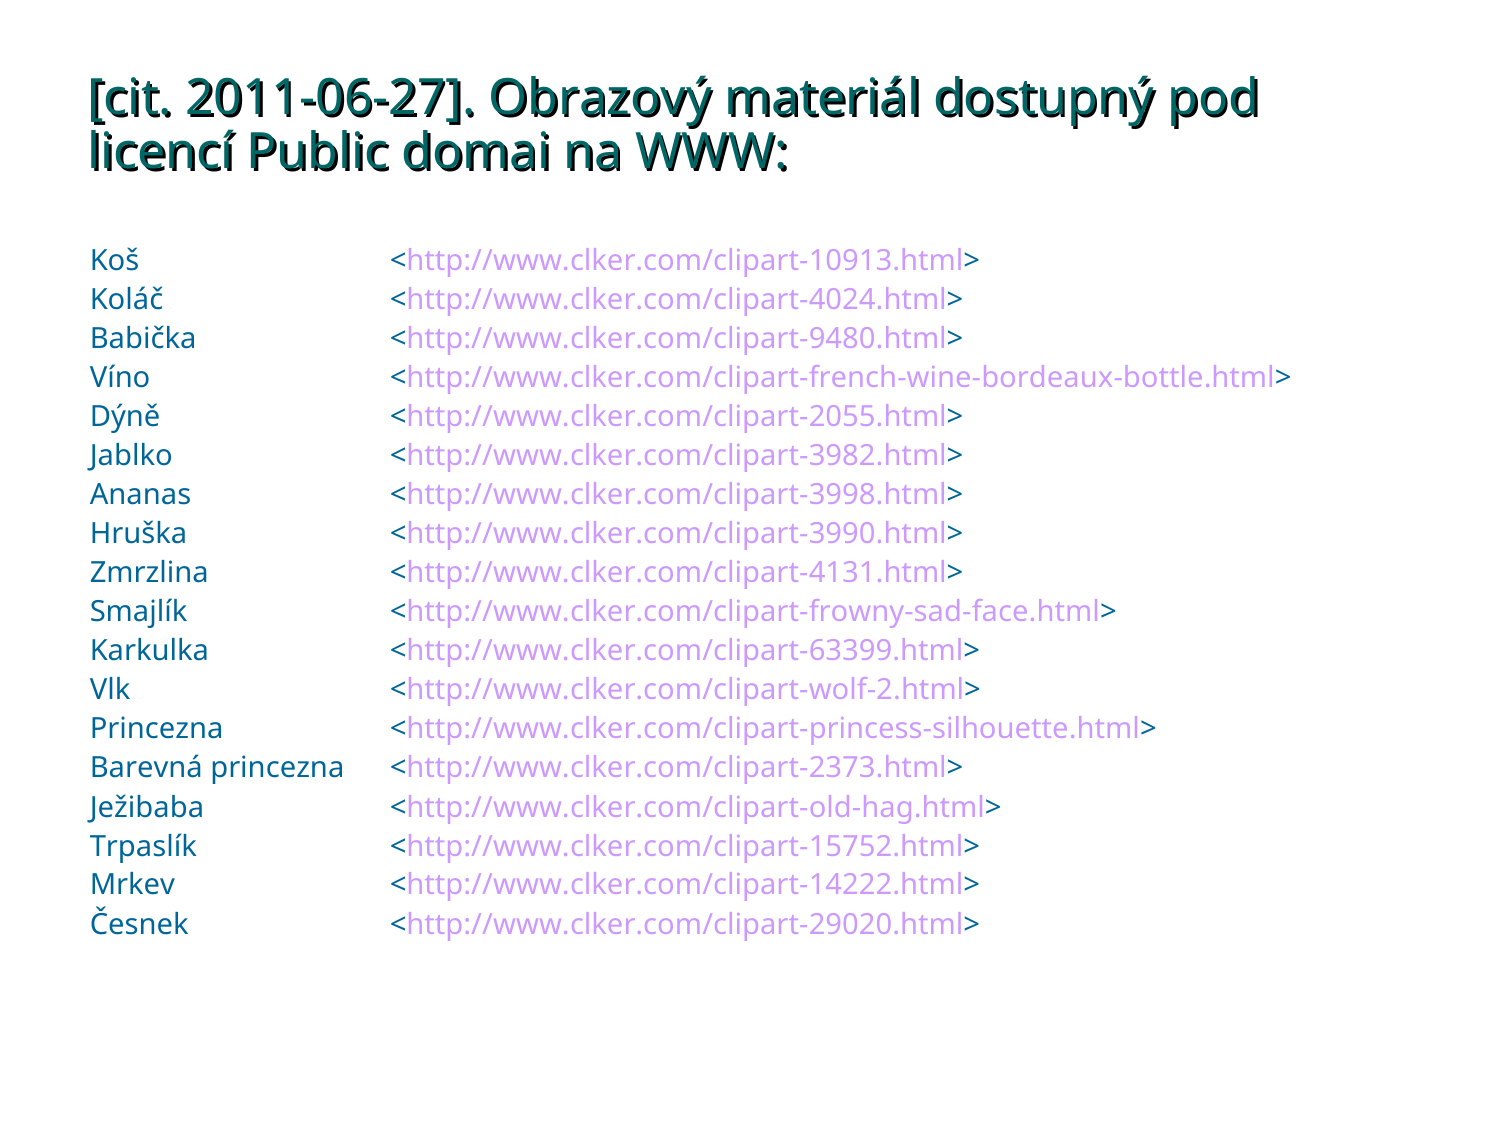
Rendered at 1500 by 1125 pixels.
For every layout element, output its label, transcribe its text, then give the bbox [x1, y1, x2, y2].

title [cit. 2011-06-27]. Obrazový materiál dostupný pod licencí Public domai na WWW: [72, 16, 1351, 188]
list Koš <http://www.clker.com/clipart-10913.html> Koláč <http://www.clker.com/clipart-4024.html> Babička <http://www.clker.com/clipart-9480.html> Víno <http://www.clker.com/clipart-french-wine-bordeaux-bottle.html> Dýně <http://www.clker.com/clipart-2055.html> Jablko <http://www.clker.com/clipart-3982.html> Ananas <http://www.clker.com/clipart-3998.html> Hruška <http://www.clker.com/clipart-3990.html> Zmrzlina <http://www.clker.com/clipart-4131.html> Smajlík <http://www.clker.com/clipart-frowny-sad-face.html> Karkulka <http://www.clker.com/clipart-63399.html> Vlk <http://www.clker.com/clipart-wolf-2.html> Princezna <http://www.clker.com/clipart-princess-silhouette.html> Barevná princezna <http://www.clker.com/clipart-2373.html> Ježibaba <http://www.clker.com/clipart-old-hag.html> Trpaslík <http://www.clker.com/clipart-15752.html> Mrkev <http://www.clker.com/clipart-14222.html> Česnek <http://www.clker.com/clipart-29020.html> [75, 237, 1426, 994]
